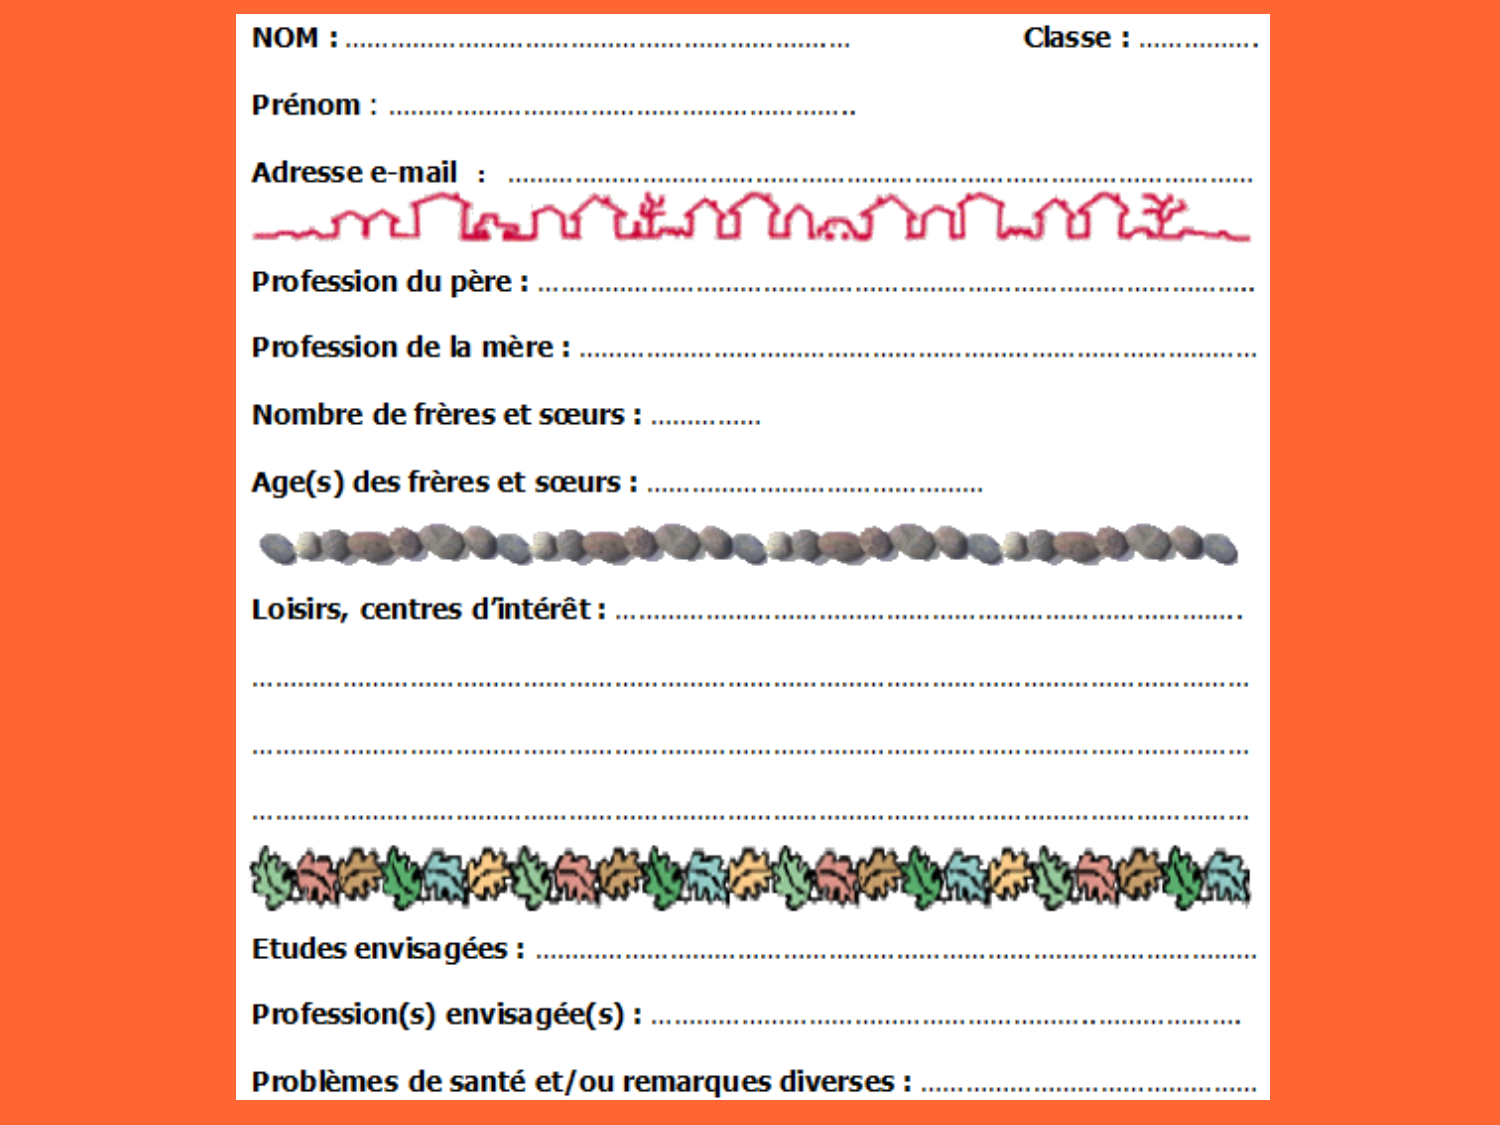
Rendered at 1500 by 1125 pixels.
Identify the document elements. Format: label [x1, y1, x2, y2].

picture [236, 14, 1270, 1100]
